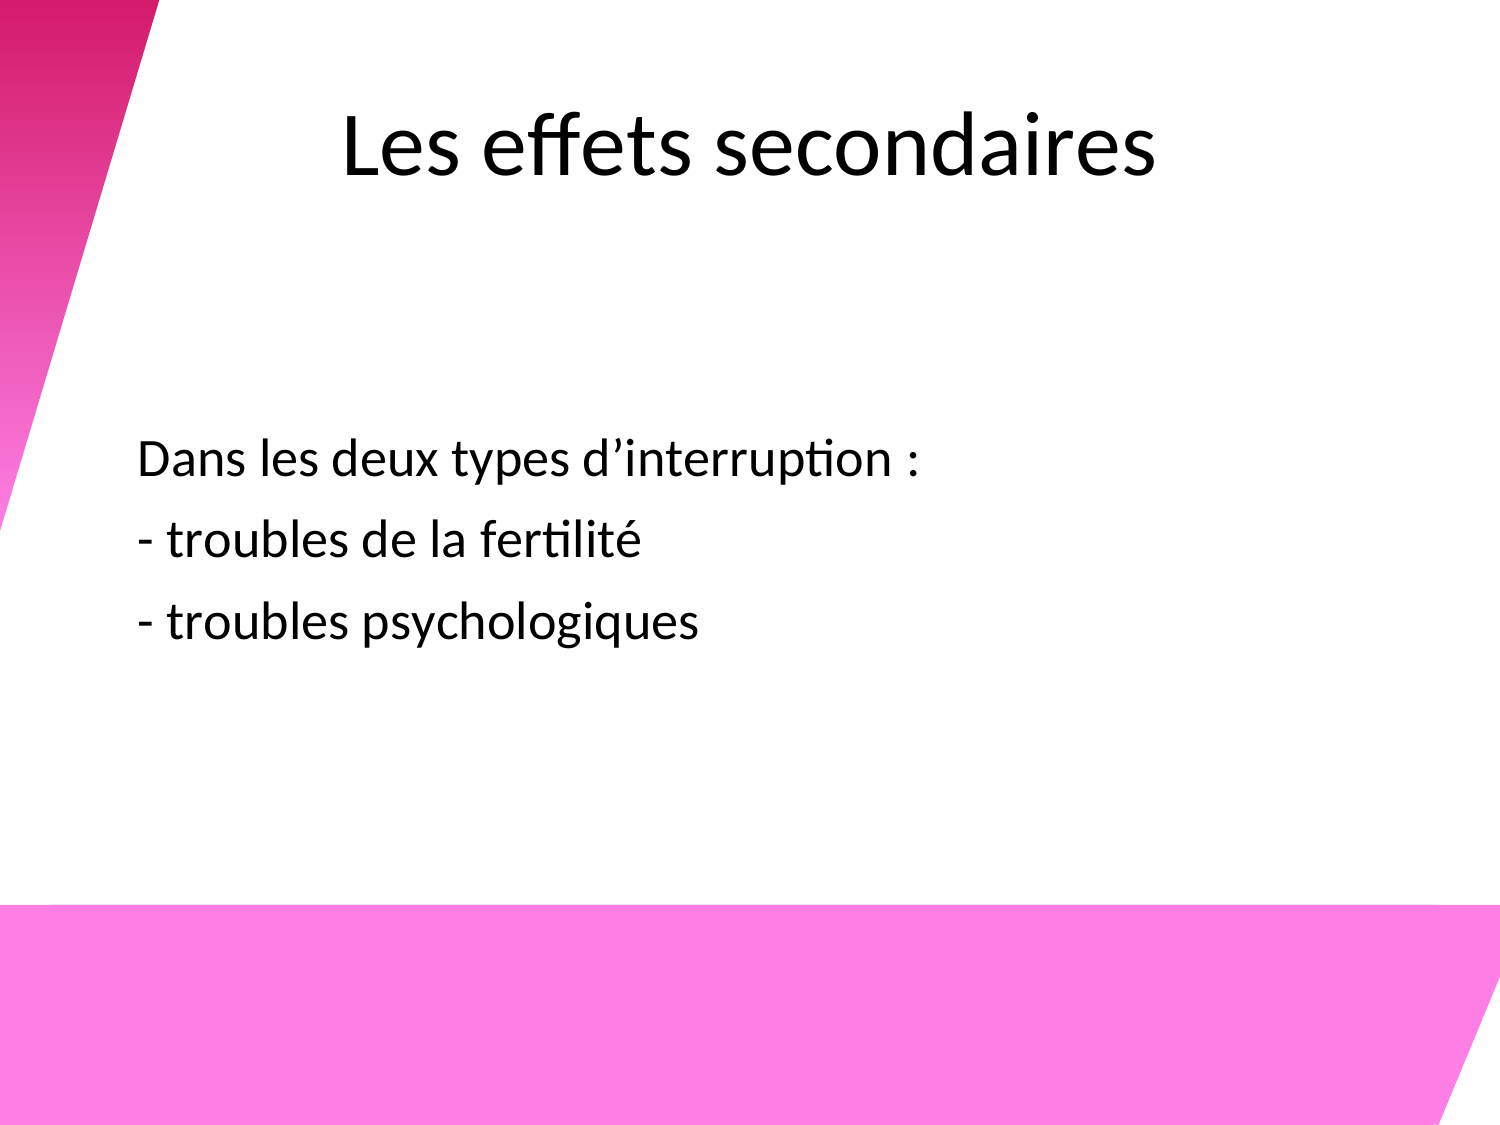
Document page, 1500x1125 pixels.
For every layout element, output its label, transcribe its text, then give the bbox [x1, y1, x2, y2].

subtitle Dans les deux types d’interruption : - troubles de la fertilité - troubles psychologiques [138, 165, 1489, 908]
text_box [0, 0, 160, 532]
text_box [0, 904, 1500, 1125]
title Les effets secondaires [75, 45, 1426, 233]
